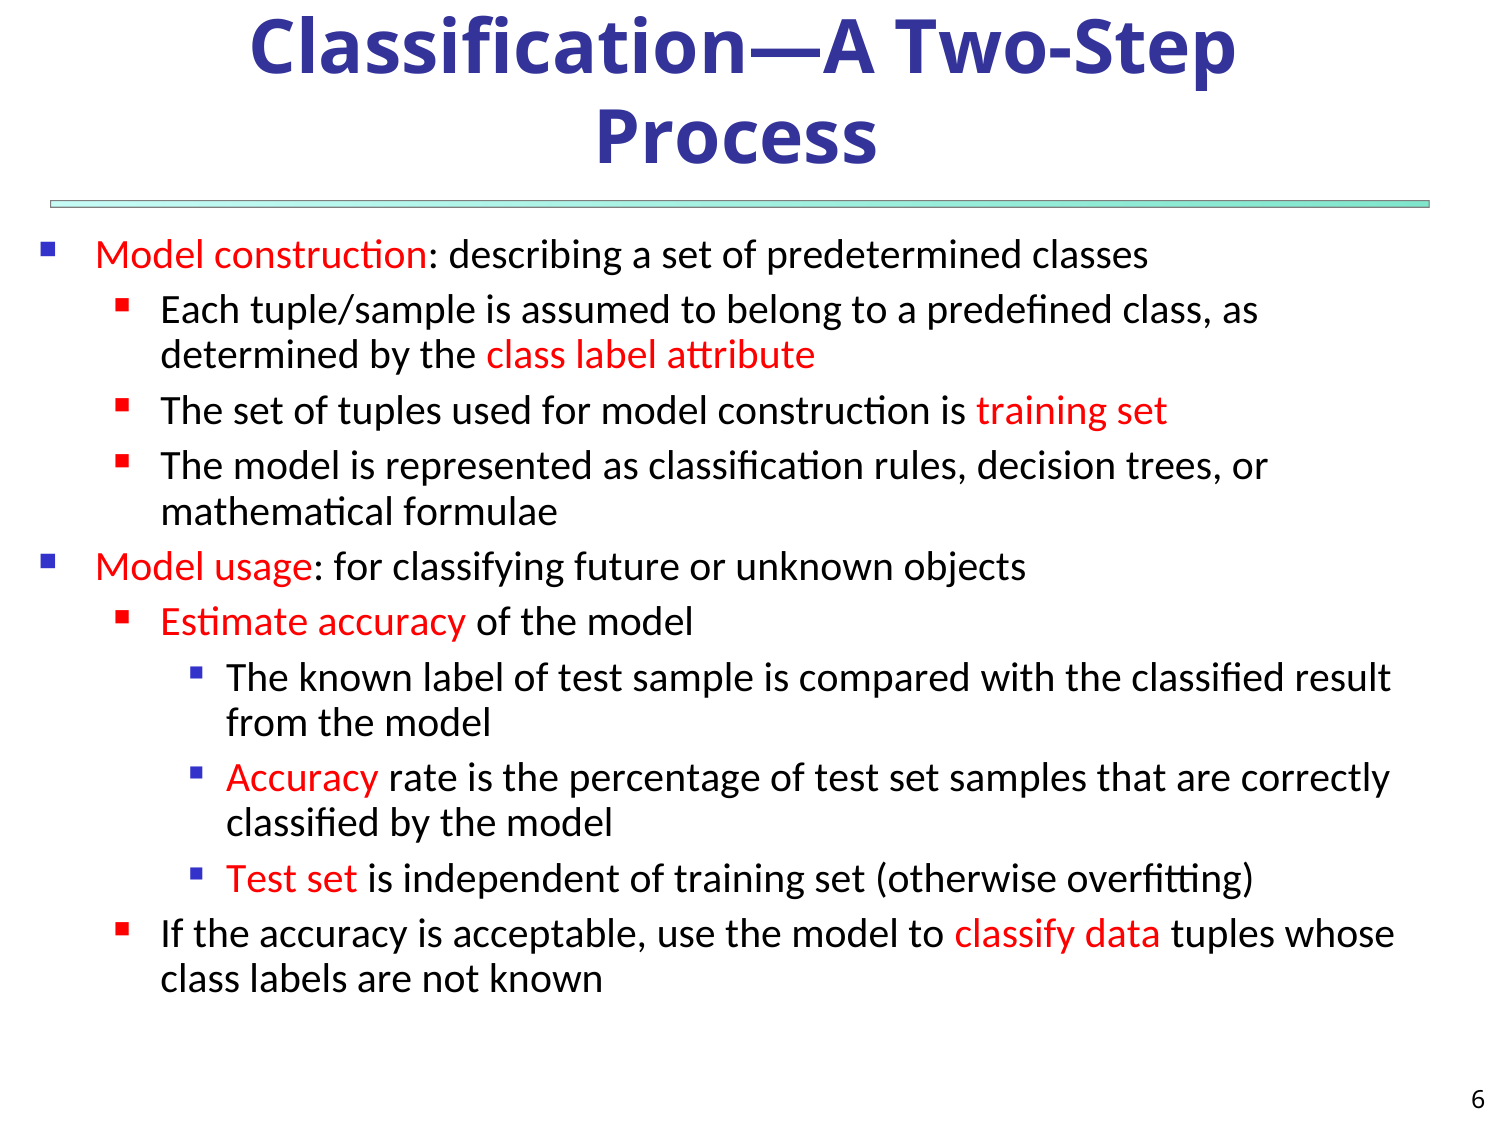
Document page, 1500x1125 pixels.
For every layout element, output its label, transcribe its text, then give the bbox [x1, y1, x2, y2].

title Classification—A Two-Step Process [87, 0, 1400, 187]
list Model construction: describing a set of predetermined classes Each tuple/sample is assumed to belong to a predefined class, as determined by the class label attribute The set of tuples used for model construction is training set The model is represented as classification rules, decision trees, or mathematical formulae Model usage: for classifying future or unknown objects Estimate accuracy of the model The known label of test sample is compared with the classified result from the model Accuracy rate is the percentage of test set samples that are correctly classified by the model Test set is independent of training set (otherwise overfitting) If the accuracy is acceptable, use the model to classify data tuples whose class labels are not known [23, 224, 1437, 1088]
text_box <number> [1187, 1062, 1500, 1125]
